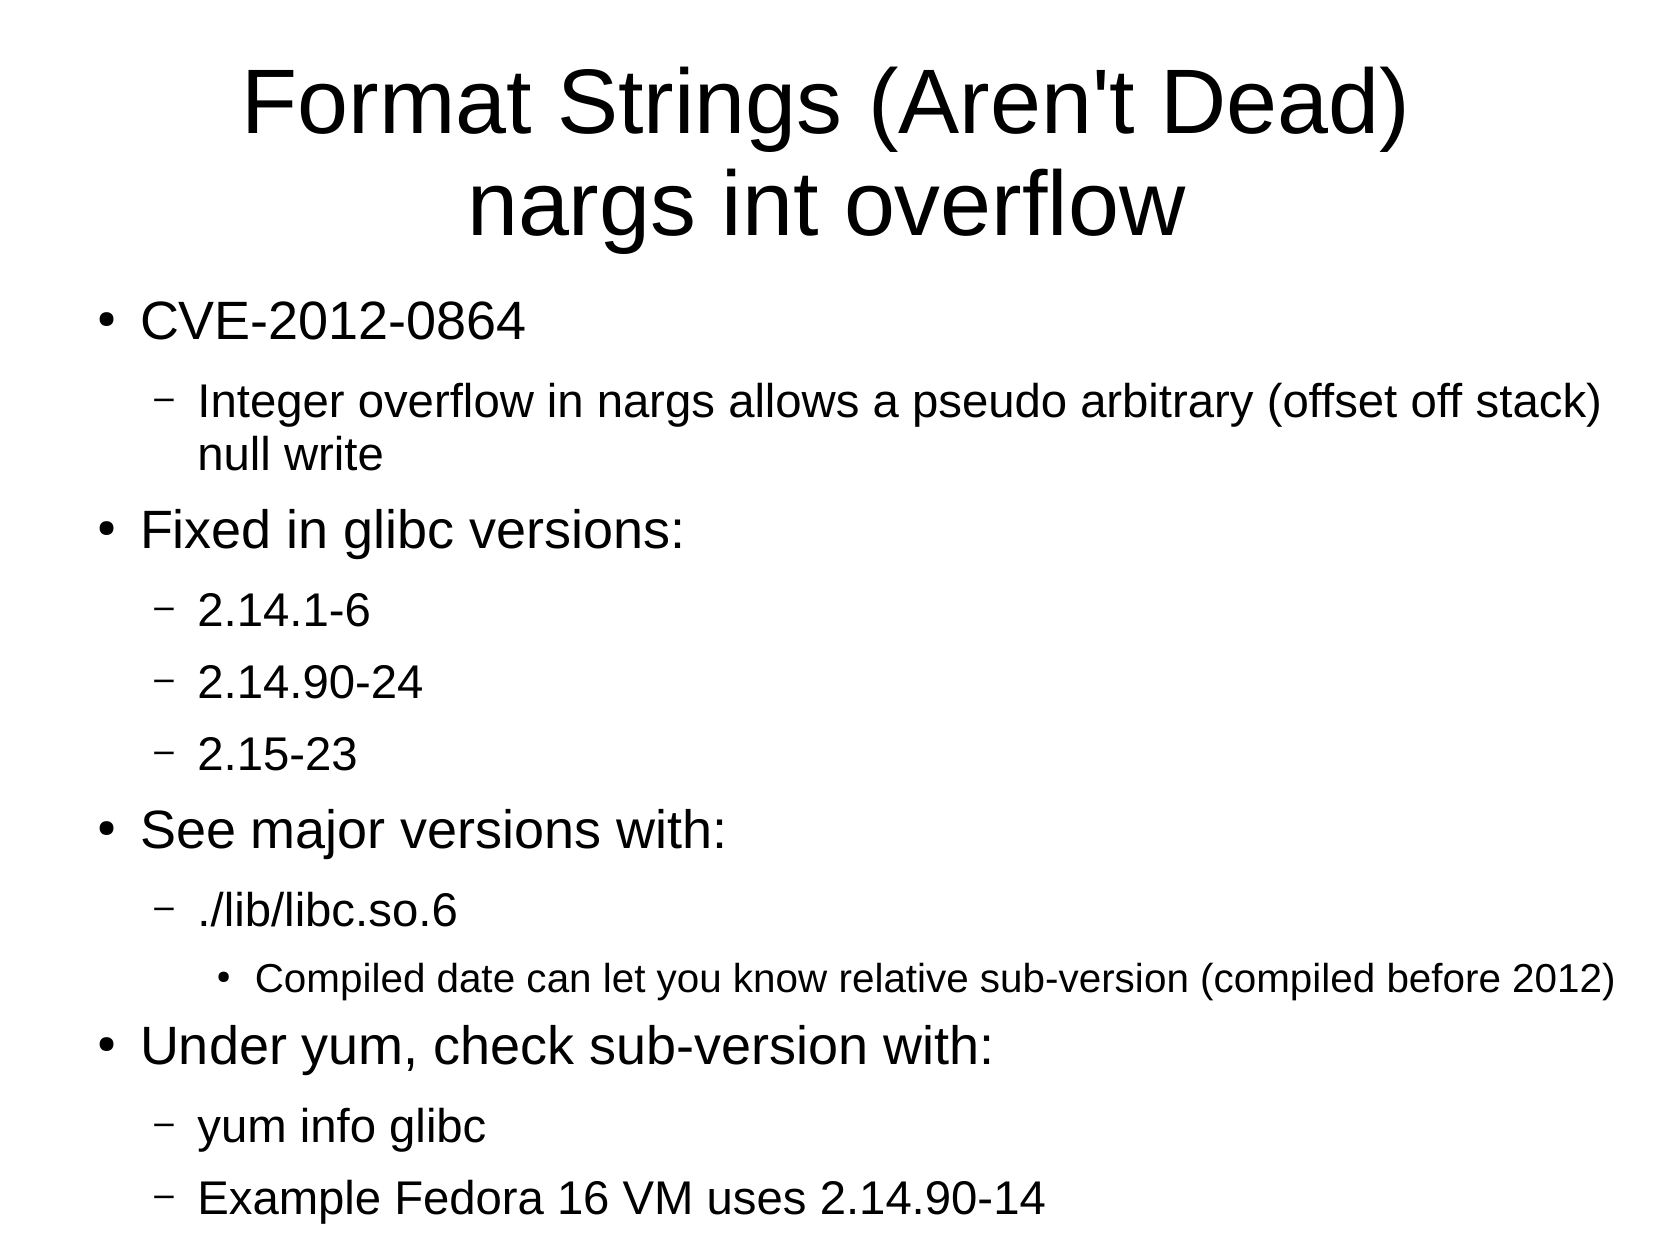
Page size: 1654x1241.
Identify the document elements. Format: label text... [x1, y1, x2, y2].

title Format Strings (Aren't Dead) nargs int overflow [82, 49, 1571, 257]
list CVE-2012-0864 Integer overflow in nargs allows a pseudo arbitrary (offset off stack) null write Fixed in glibc versions: 2.14.1-6 2.14.90-24 2.15-23 See major versions with: ./lib/libc.so.6 Compiled date can let you know relative sub-version (compiled before 2012) Under yum, check sub-version with: yum info glibc Example Fedora 16 VM uses 2.14.90-14 [82, 290, 1654, 1241]
